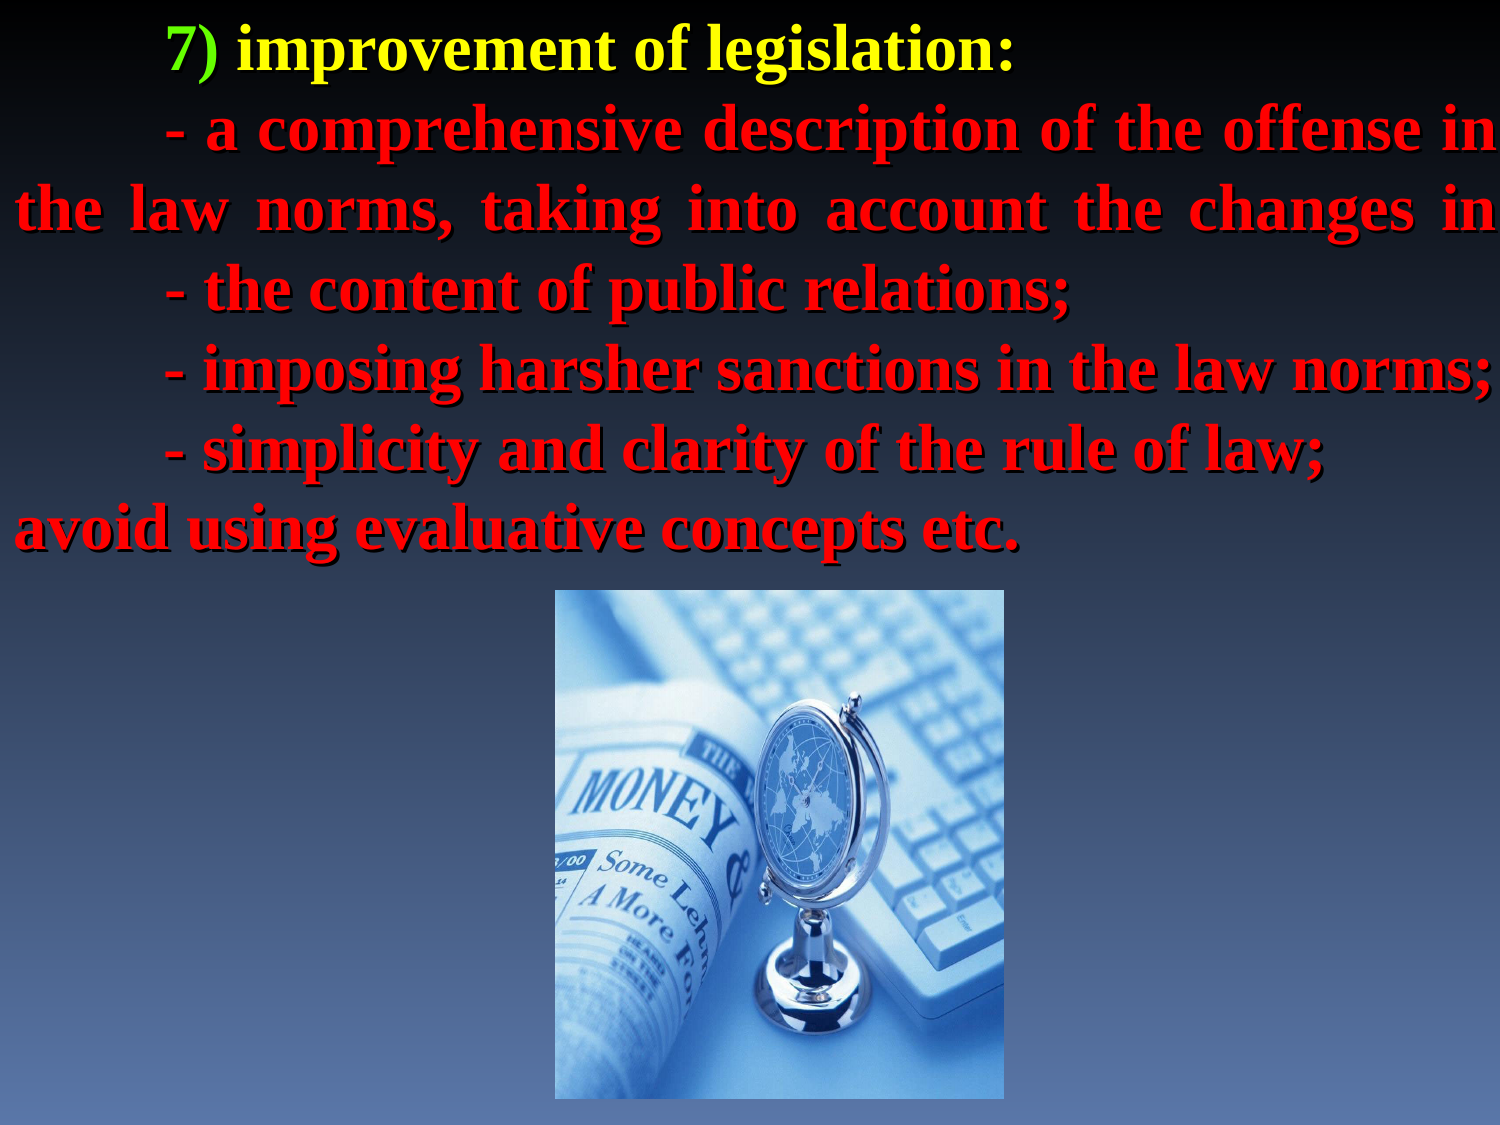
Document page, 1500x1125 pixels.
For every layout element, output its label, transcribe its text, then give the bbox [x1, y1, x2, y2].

text_box 7) improvement of legislation: - a comprehensive description of the offense in the law norms, taking into account the changes in - the content of public relations; - imposing harsher sanctions in the law norms; - simplicity and clarity of the rule of law; avoid using evaluative concepts etc. [0, 0, 1500, 573]
picture [555, 590, 1004, 1099]
